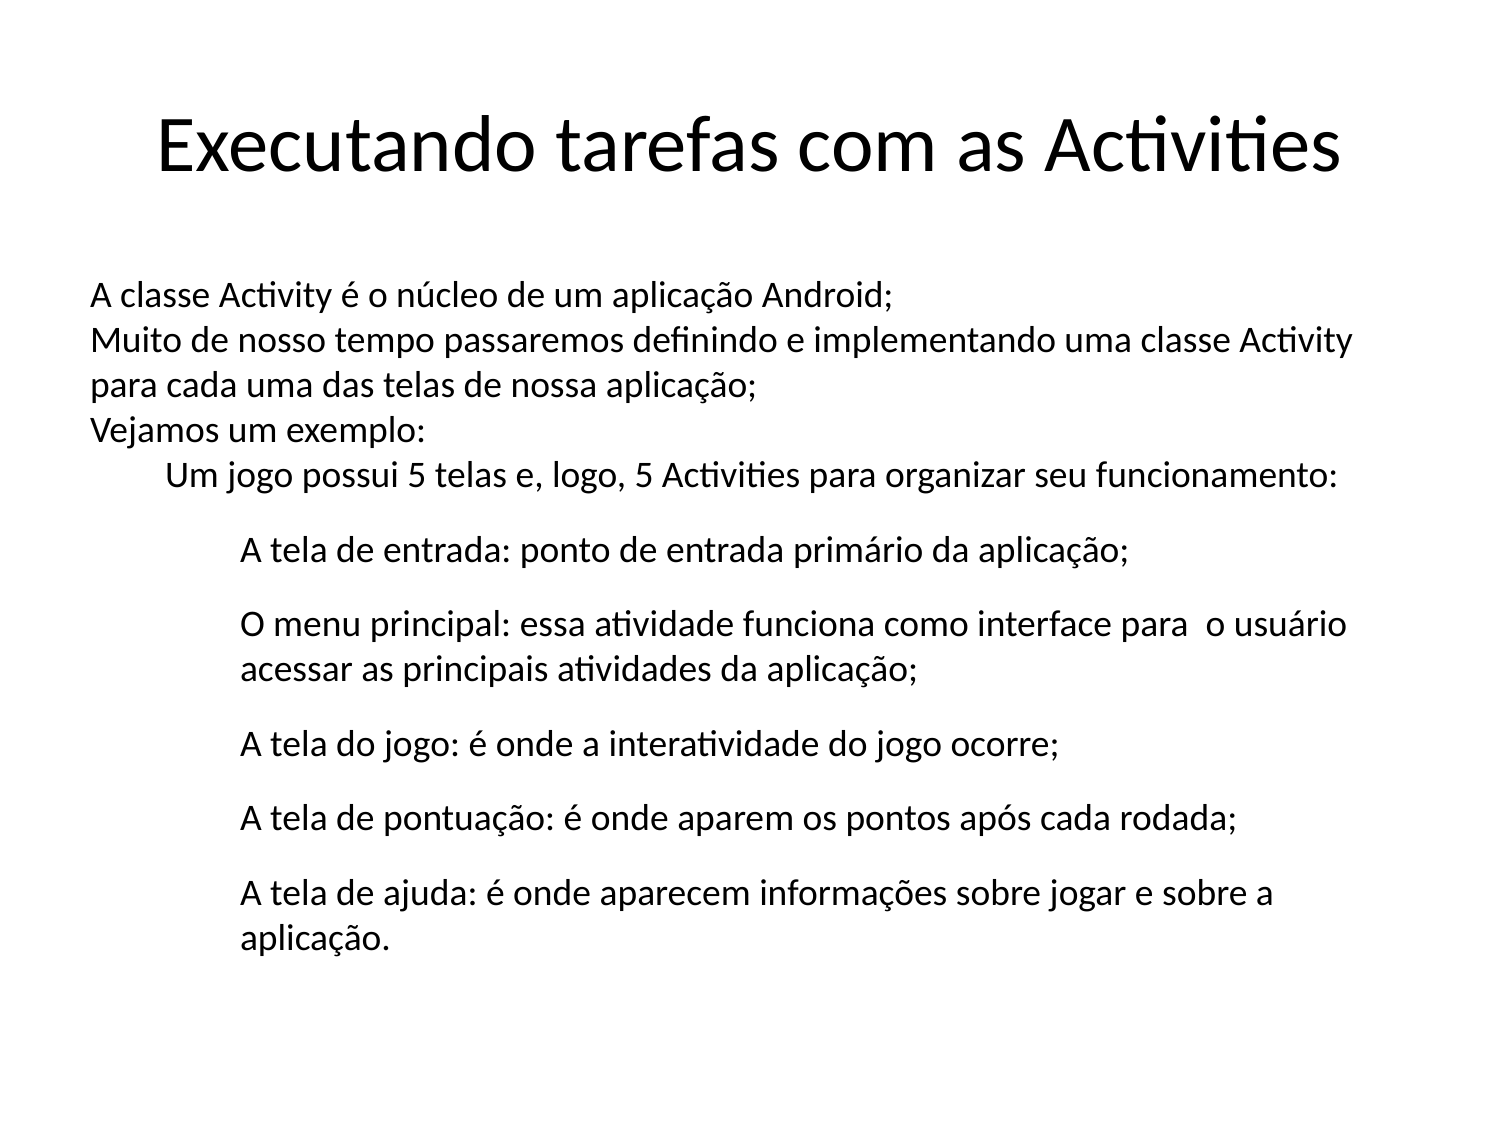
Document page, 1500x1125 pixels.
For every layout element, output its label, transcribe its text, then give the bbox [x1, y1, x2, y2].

title Executando tarefas com as Activities [75, 45, 1425, 233]
list A classe Activity é o núcleo de um aplicação Android; Muito de nosso tempo passaremos definindo e implementando uma classe Activity para cada uma das telas de nossa aplicação; Vejamos um exemplo: Um jogo possui 5 telas e, logo, 5 Activities para organizar seu funcionamento: A tela de entrada: ponto de entrada primário da aplicação; O menu principal: essa atividade funciona como interface para o usuário acessar as principais atividades da aplicação; A tela do jogo: é onde a interatividade do jogo ocorre; A tela de pontuação: é onde aparem os pontos após cada rodada; A tela de ajuda: é onde aparecem informações sobre jogar e sobre a aplicação. [75, 262, 1425, 1005]
